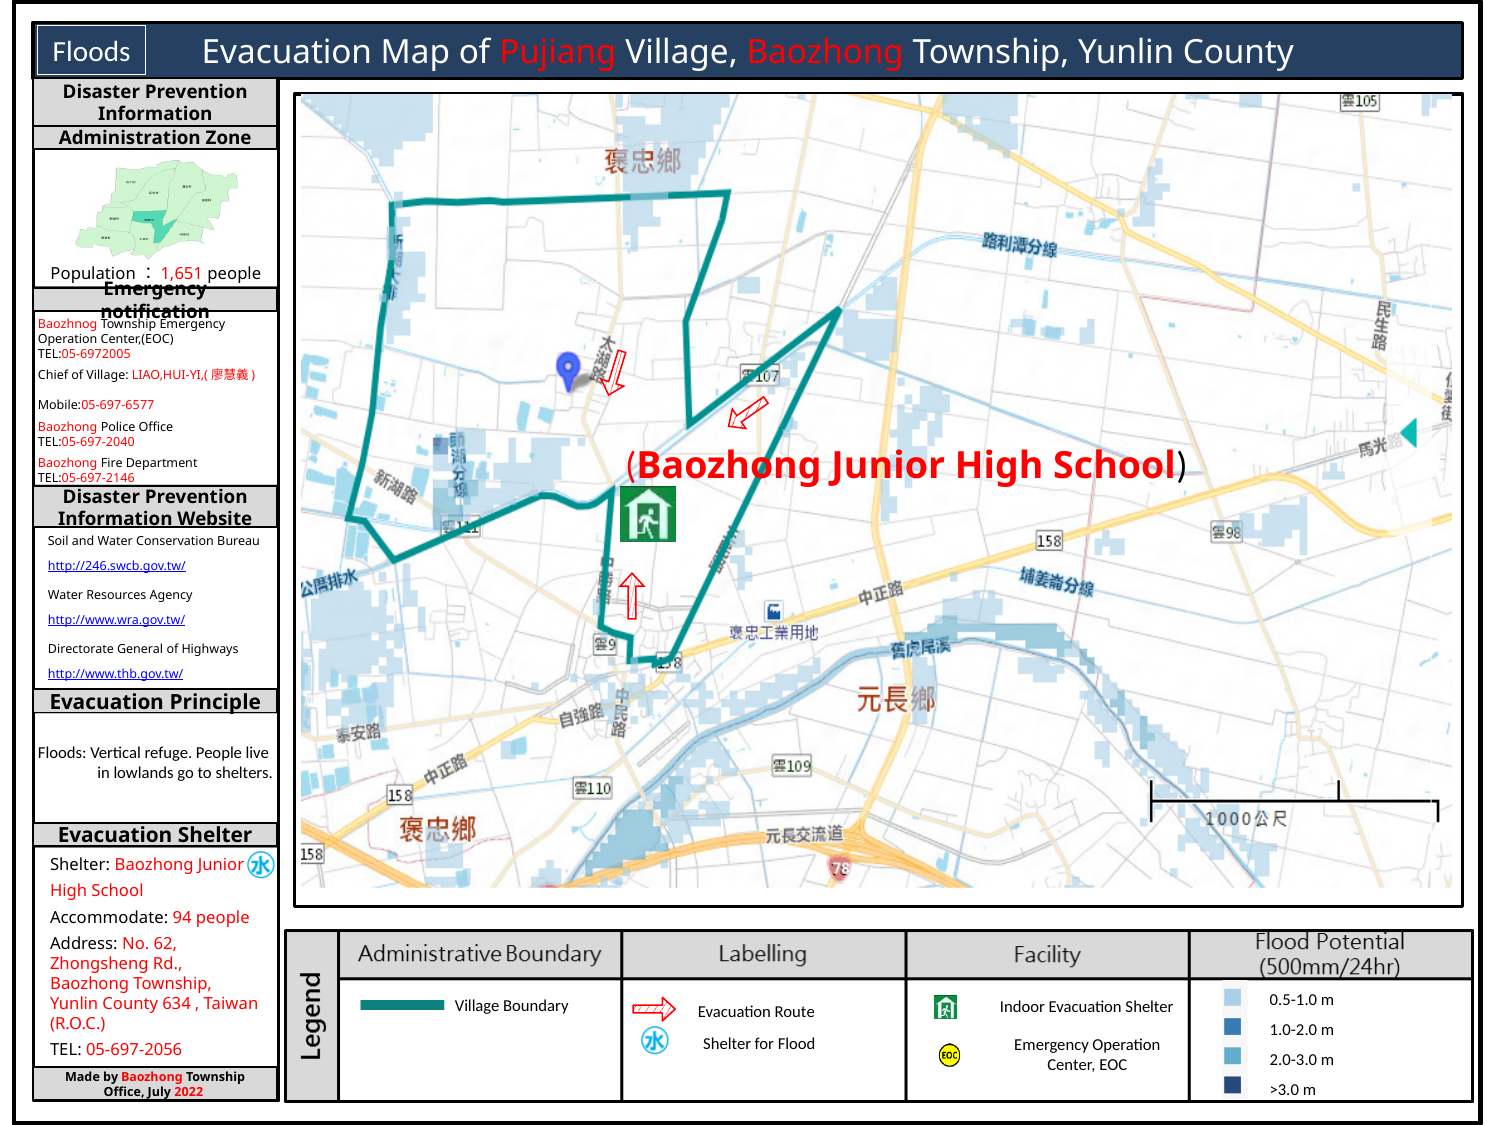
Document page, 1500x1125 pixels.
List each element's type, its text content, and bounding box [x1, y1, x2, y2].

text_box Disaster Prevention Information Website [33, 486, 278, 528]
text_box [633, 997, 676, 1021]
text_box Shelter for Flood [633, 1027, 886, 1059]
text_box Floods: Vertical refuge. People live in lowlands go to shelters. [23, 734, 291, 790]
text_box Village Boundary [382, 987, 641, 1024]
text_box Disaster Prevention Information [33, 78, 278, 125]
text_box Evacuation Map of Pujiang Village, Baozhong Township, Yunlin County [32, 22, 1463, 79]
text_box Soil and Water Conservation Bureau http://246.swcb.gov.tw/ Water Resources Agency http://www.wra.gov.tw/ Directorate General of Highways http://www.thb.gov.tw/ [33, 525, 280, 691]
text_box 0.5-1.0 m 1.0-2.0 m 2.0-3.0 m >3.0 m [1254, 984, 1476, 1094]
text_box Made by Baozhong Township Office, July 2022 [33, 1067, 278, 1100]
text_box Baozhnog Township Emergency Operation Center,(EOC) TEL:05-6972005 Chief of Village: LIAO,HUI-YI,(廖慧義) Mobile:05-697-6577 Baozhong Police Office TEL:05-697-2040 Baozhong Fire Department TEL:05-697-2146 [23, 308, 278, 493]
picture [284, 922, 1474, 1103]
text_box Evacuation Principle [33, 689, 278, 713]
text_box Floods [37, 25, 146, 75]
text_box Emergency notification [33, 287, 278, 312]
text_box [728, 396, 769, 429]
text_box Emergency Operation Center, EOC [976, 1035, 1199, 1072]
text_box [620, 573, 644, 619]
picture [32, 493, 280, 734]
text_box (Baozhong Junior High School) [610, 433, 1203, 494]
text_box Shelter: Baozhong Junior High School Accommodate: 94 people Address: No. 62, Zhongsheng Rd., Baozhong Township, Yunlin County 634 , Taiwan (R.O.C.) TEL: 05-697-2056 [35, 846, 277, 1067]
picture [32, 790, 280, 1102]
picture [301, 94, 1452, 895]
text_box Indoor Evacuation Shelter [976, 987, 1198, 1025]
text_box [601, 350, 626, 395]
text_box Evacuation Route [627, 992, 886, 1029]
text_box Population：1,651 people [34, 255, 278, 287]
text_box Evacuation Shelter [33, 822, 278, 846]
text_box Administration Zone [33, 125, 278, 149]
picture [32, 79, 280, 525]
